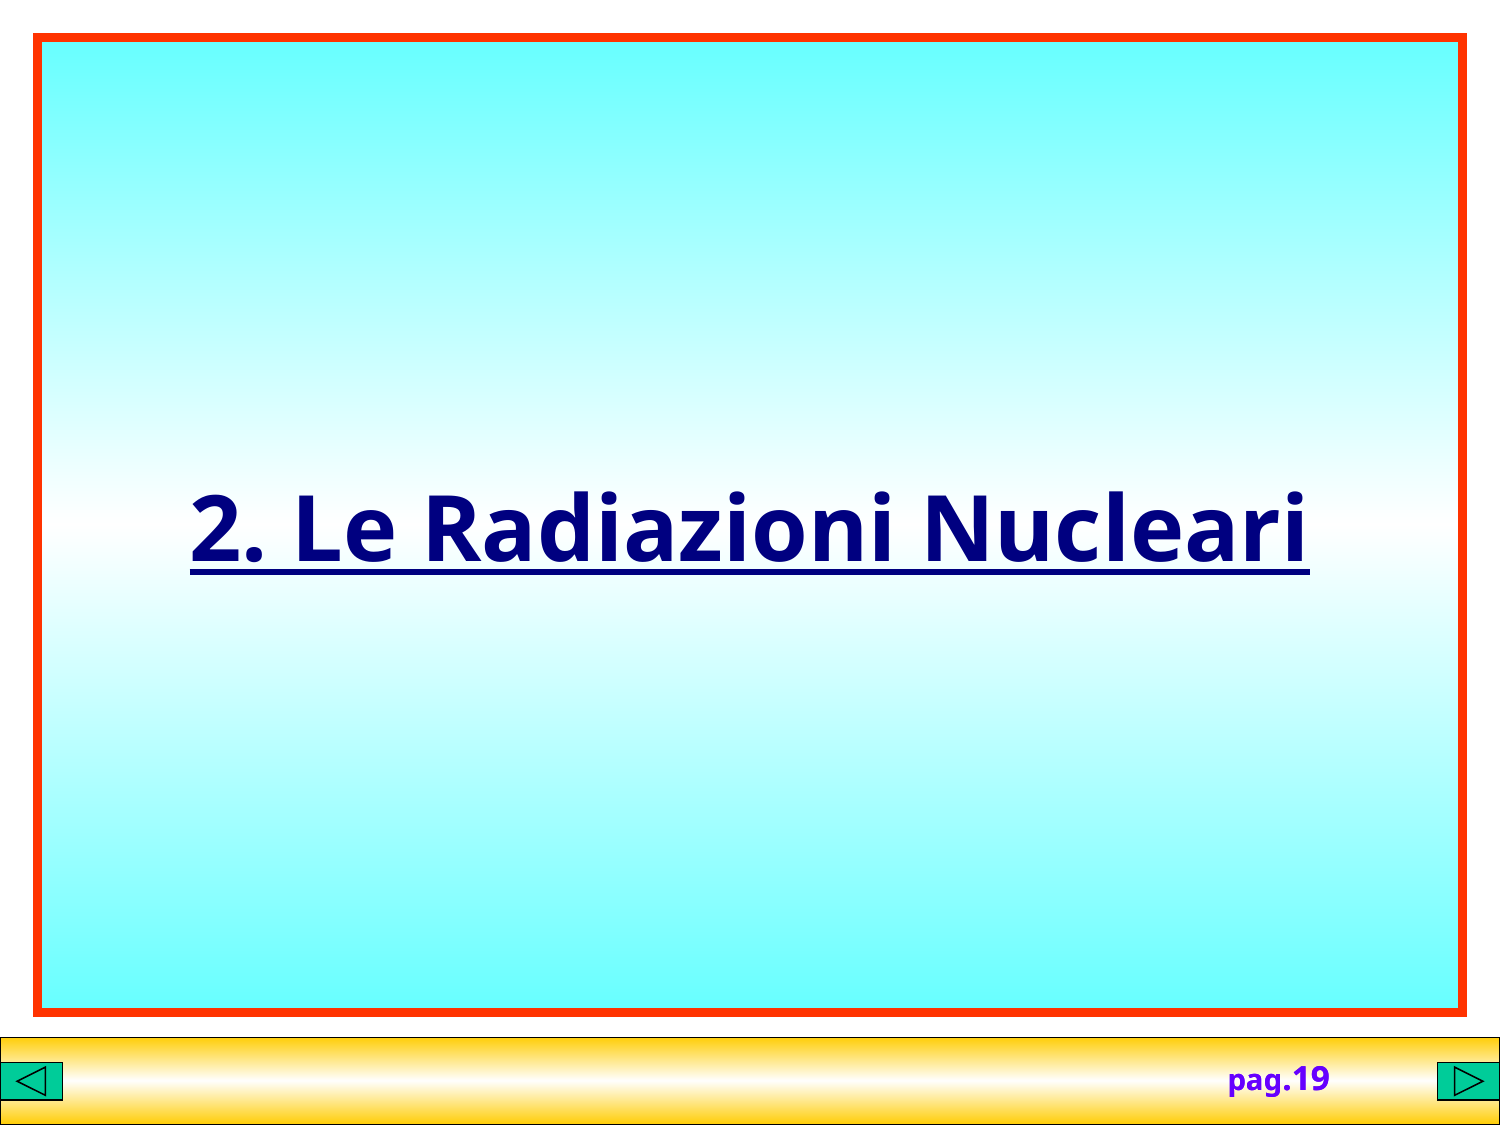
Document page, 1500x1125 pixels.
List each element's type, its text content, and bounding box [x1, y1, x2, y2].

text_box pag.<number> [1212, 1049, 1413, 1125]
title 2. Le Radiazioni Nucleari [37, 37, 1463, 1013]
